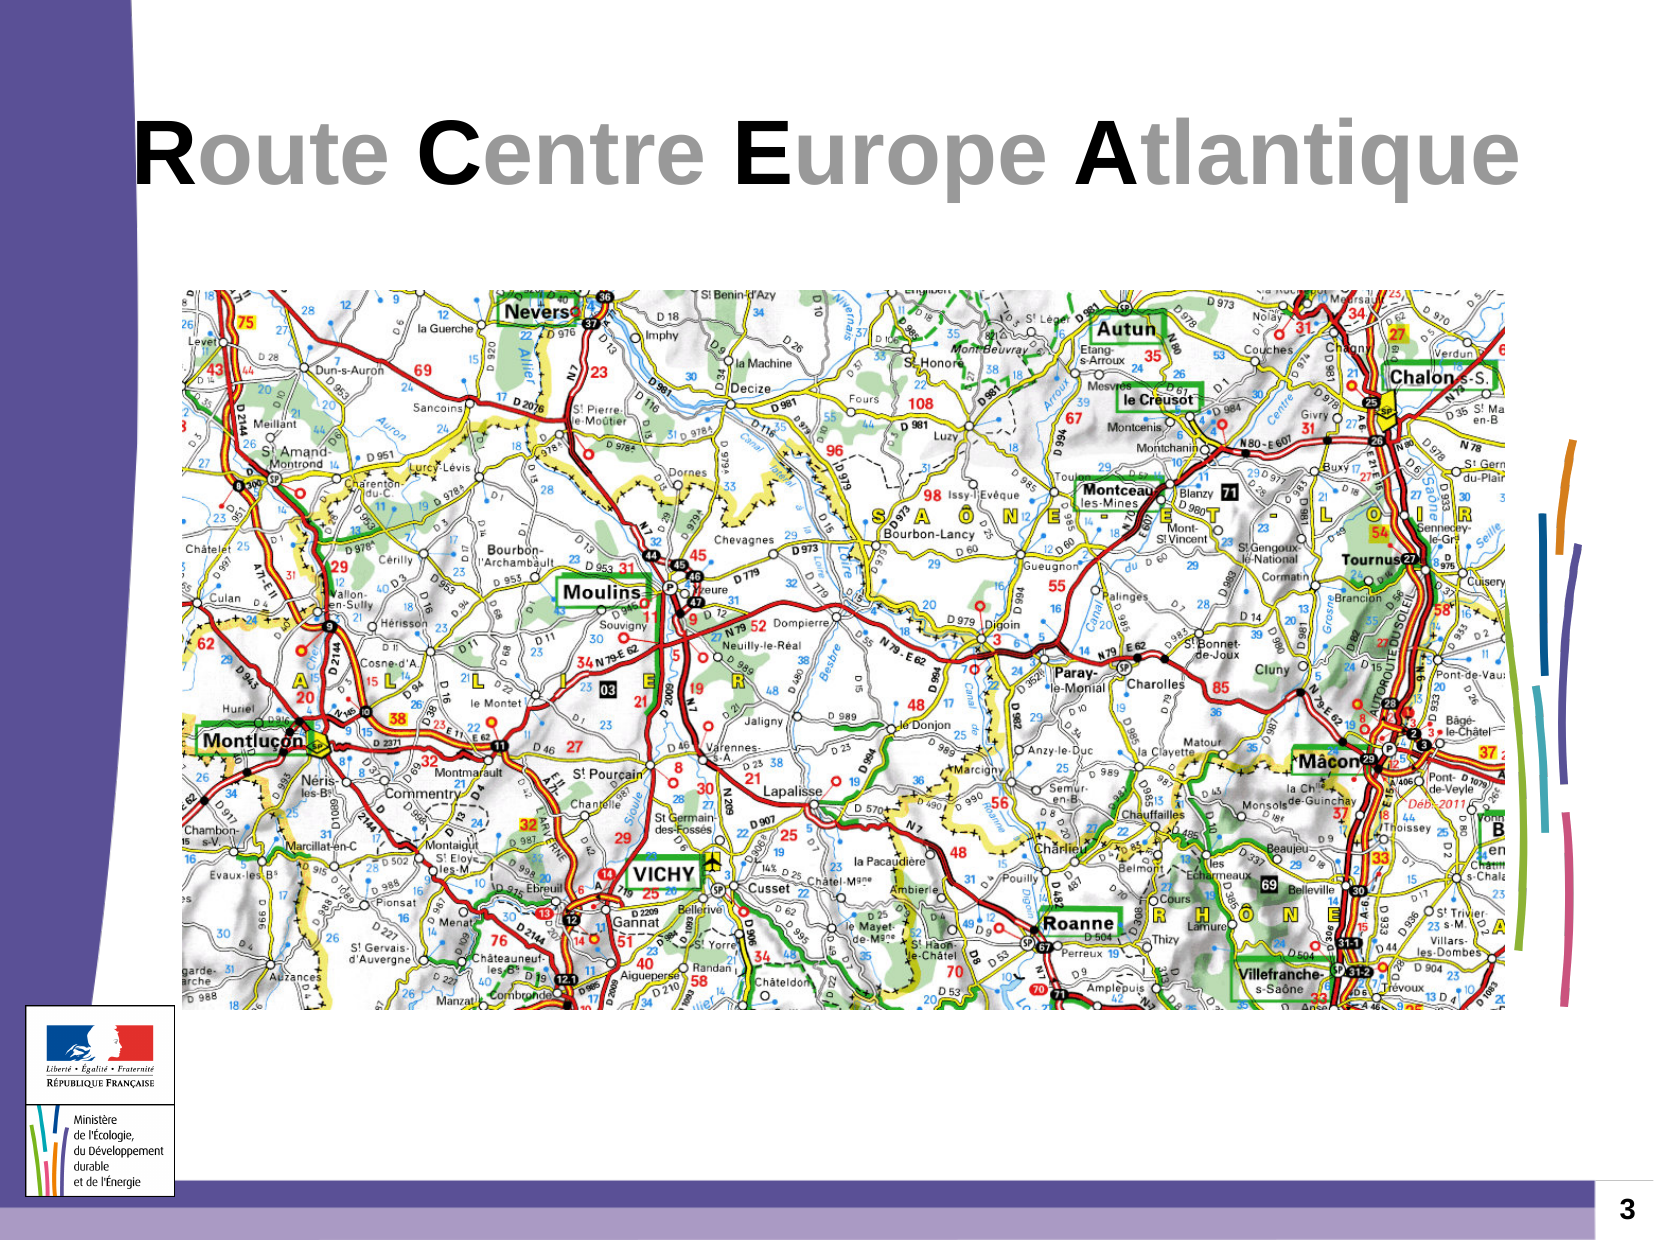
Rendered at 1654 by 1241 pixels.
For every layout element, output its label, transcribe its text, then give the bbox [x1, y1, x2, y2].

picture [0, 0, 1654, 1240]
title Route Centre Europe Atlantique [82, 49, 1571, 257]
